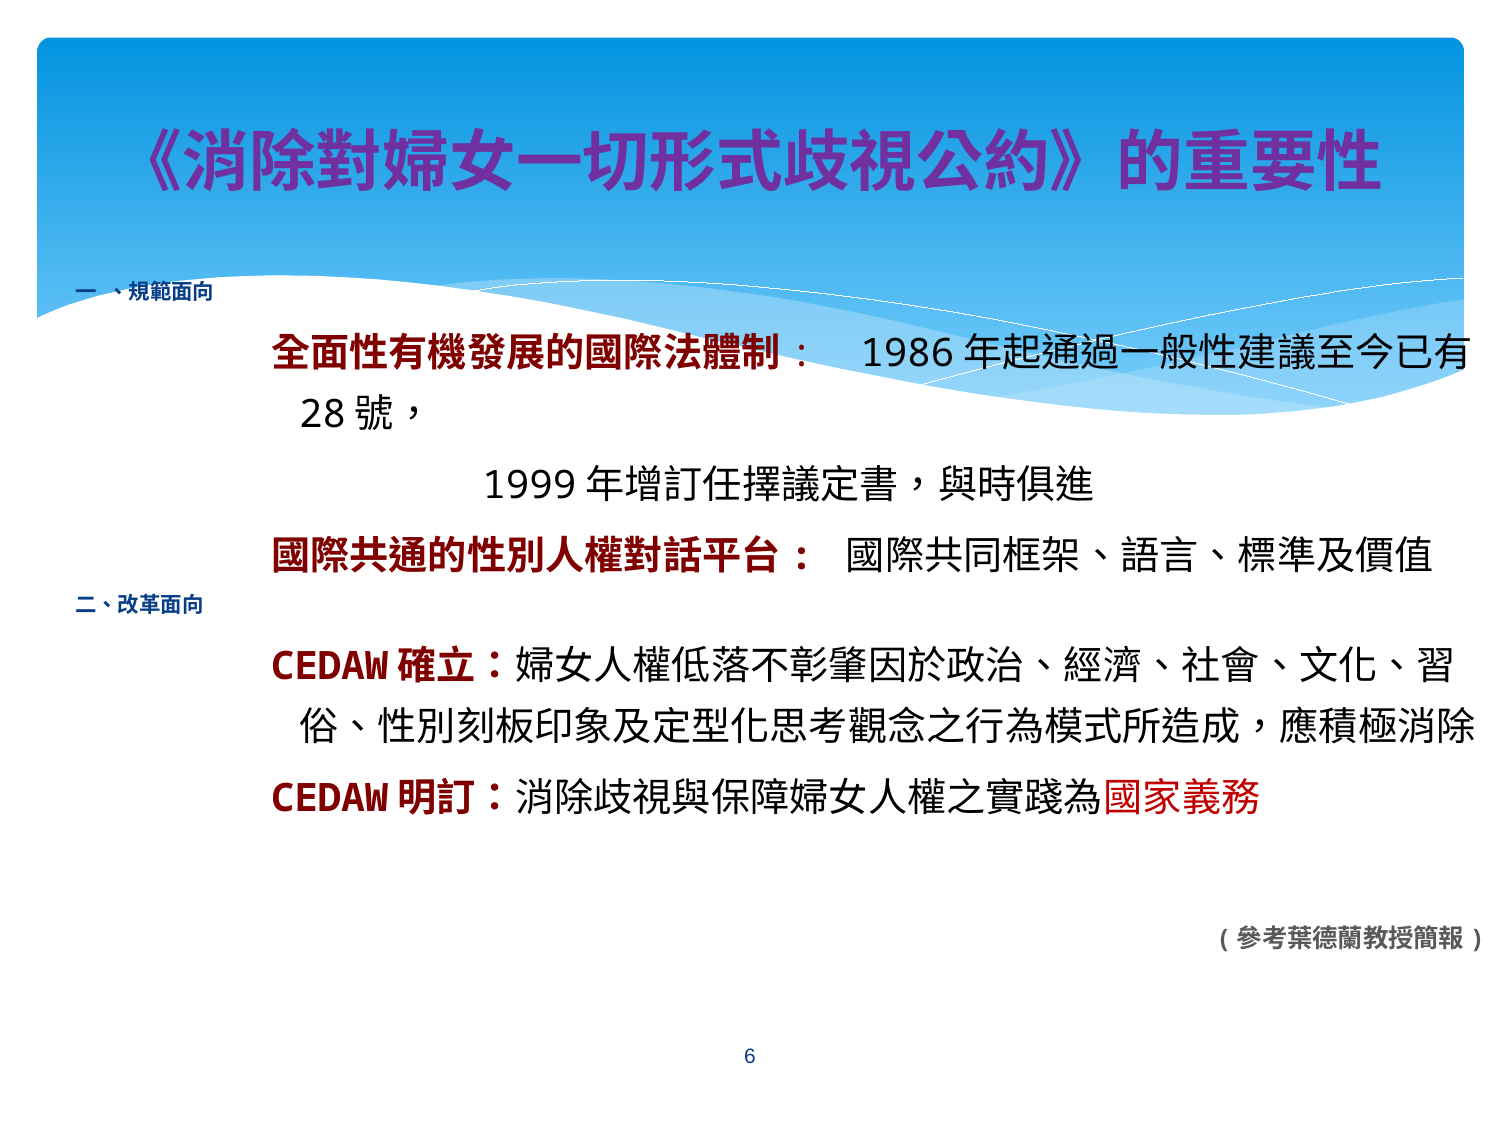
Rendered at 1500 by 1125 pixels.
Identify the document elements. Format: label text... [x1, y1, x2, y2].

list 一 、規範面向 全面性有機發展的國際法體制: 1986年起通過一般性建議至今已有28號， 1999年增訂任擇議定書，與時俱進 國際共通的性別人權對話平台: 國際共同框架、語言、標準及價值 二、改革面向 CEDAW確立：婦女人權低落不彰肇因於政治、經濟、社會、文化、習俗、性別刻板印象及定型化思考觀念之行為模式所造成，應積極消除 CEDAW明訂：消除歧視與保障婦女人權之實踐為國家義務 (參考葉德蘭教授簡報) [17, 262, 1500, 1083]
text_box 6 [654, 1025, 846, 1086]
title 《消除對婦女一切形式歧視公約》的重要性 [75, 55, 1426, 262]
